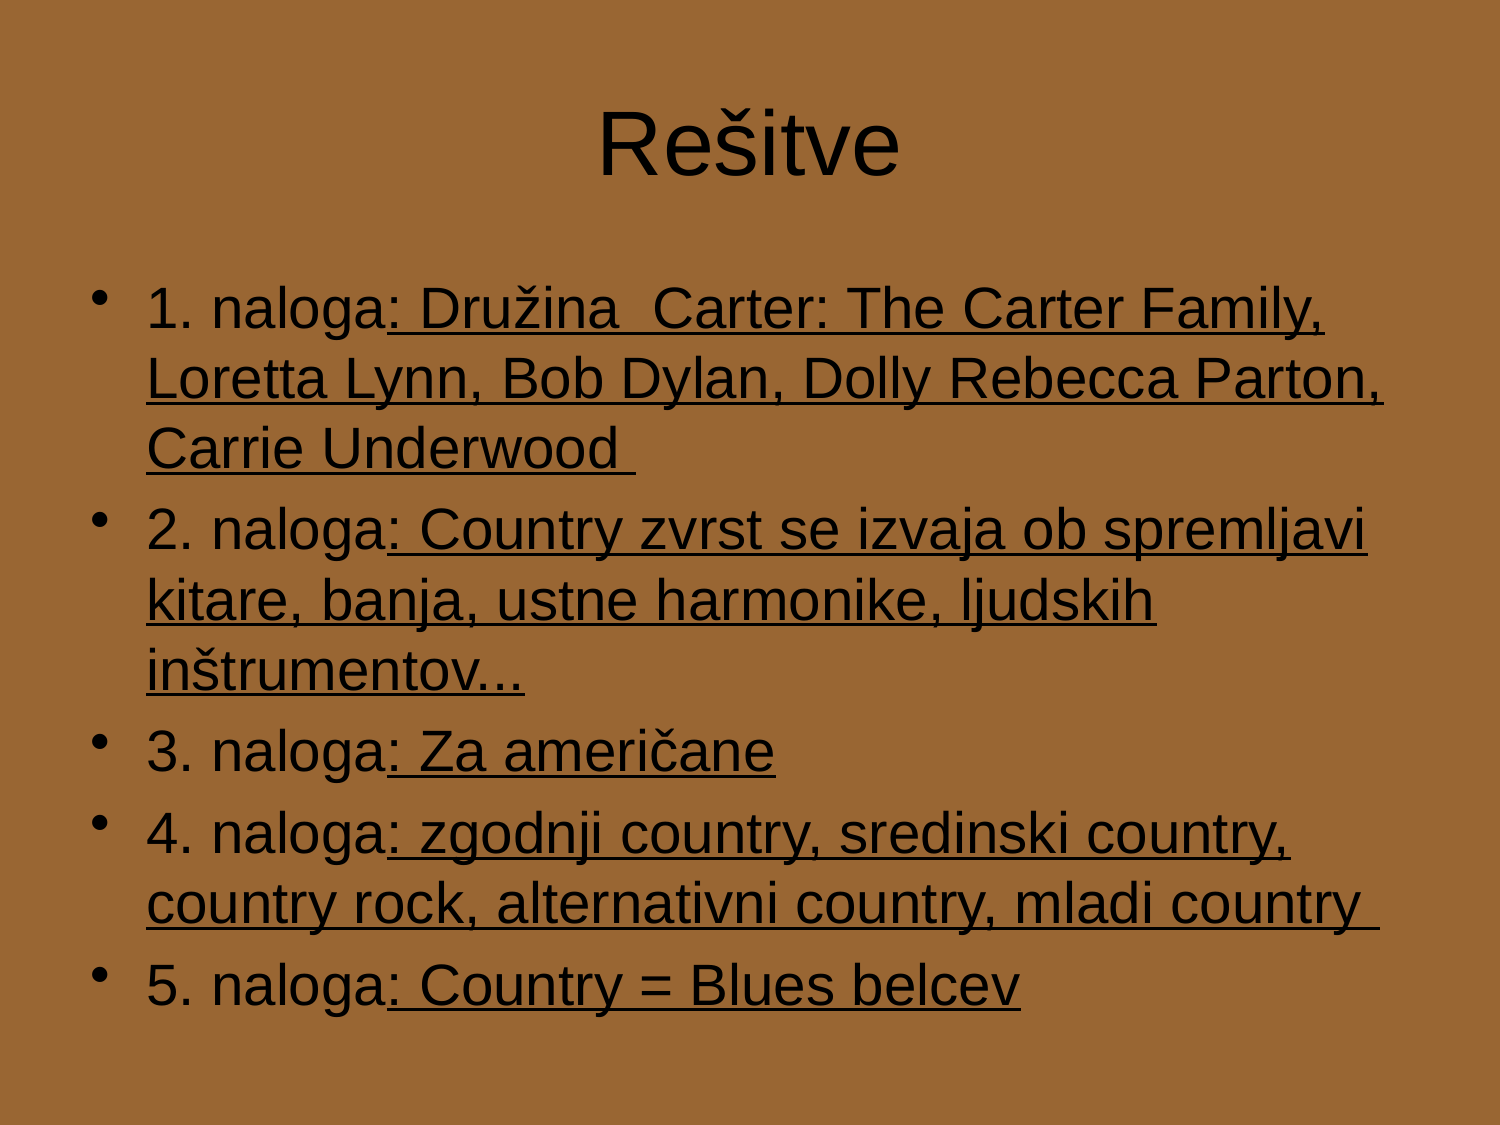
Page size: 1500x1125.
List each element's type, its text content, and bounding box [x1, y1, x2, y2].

list 1. naloga: Družina Carter: The Carter Family, Loretta Lynn, Bob Dylan, Dolly Rebecca Parton, Carrie Underwood 2. naloga: Country zvrst se izvaja ob spremljavi kitare, banja, ustne harmonike, ljudskih inštrumentov... 3. naloga: Za američane 4. naloga: zgodnji country, sredinski country, country rock, alternativni country, mladi country 5. naloga: Country = Blues belcev [75, 262, 1425, 1005]
title Rešitve [75, 45, 1425, 233]
